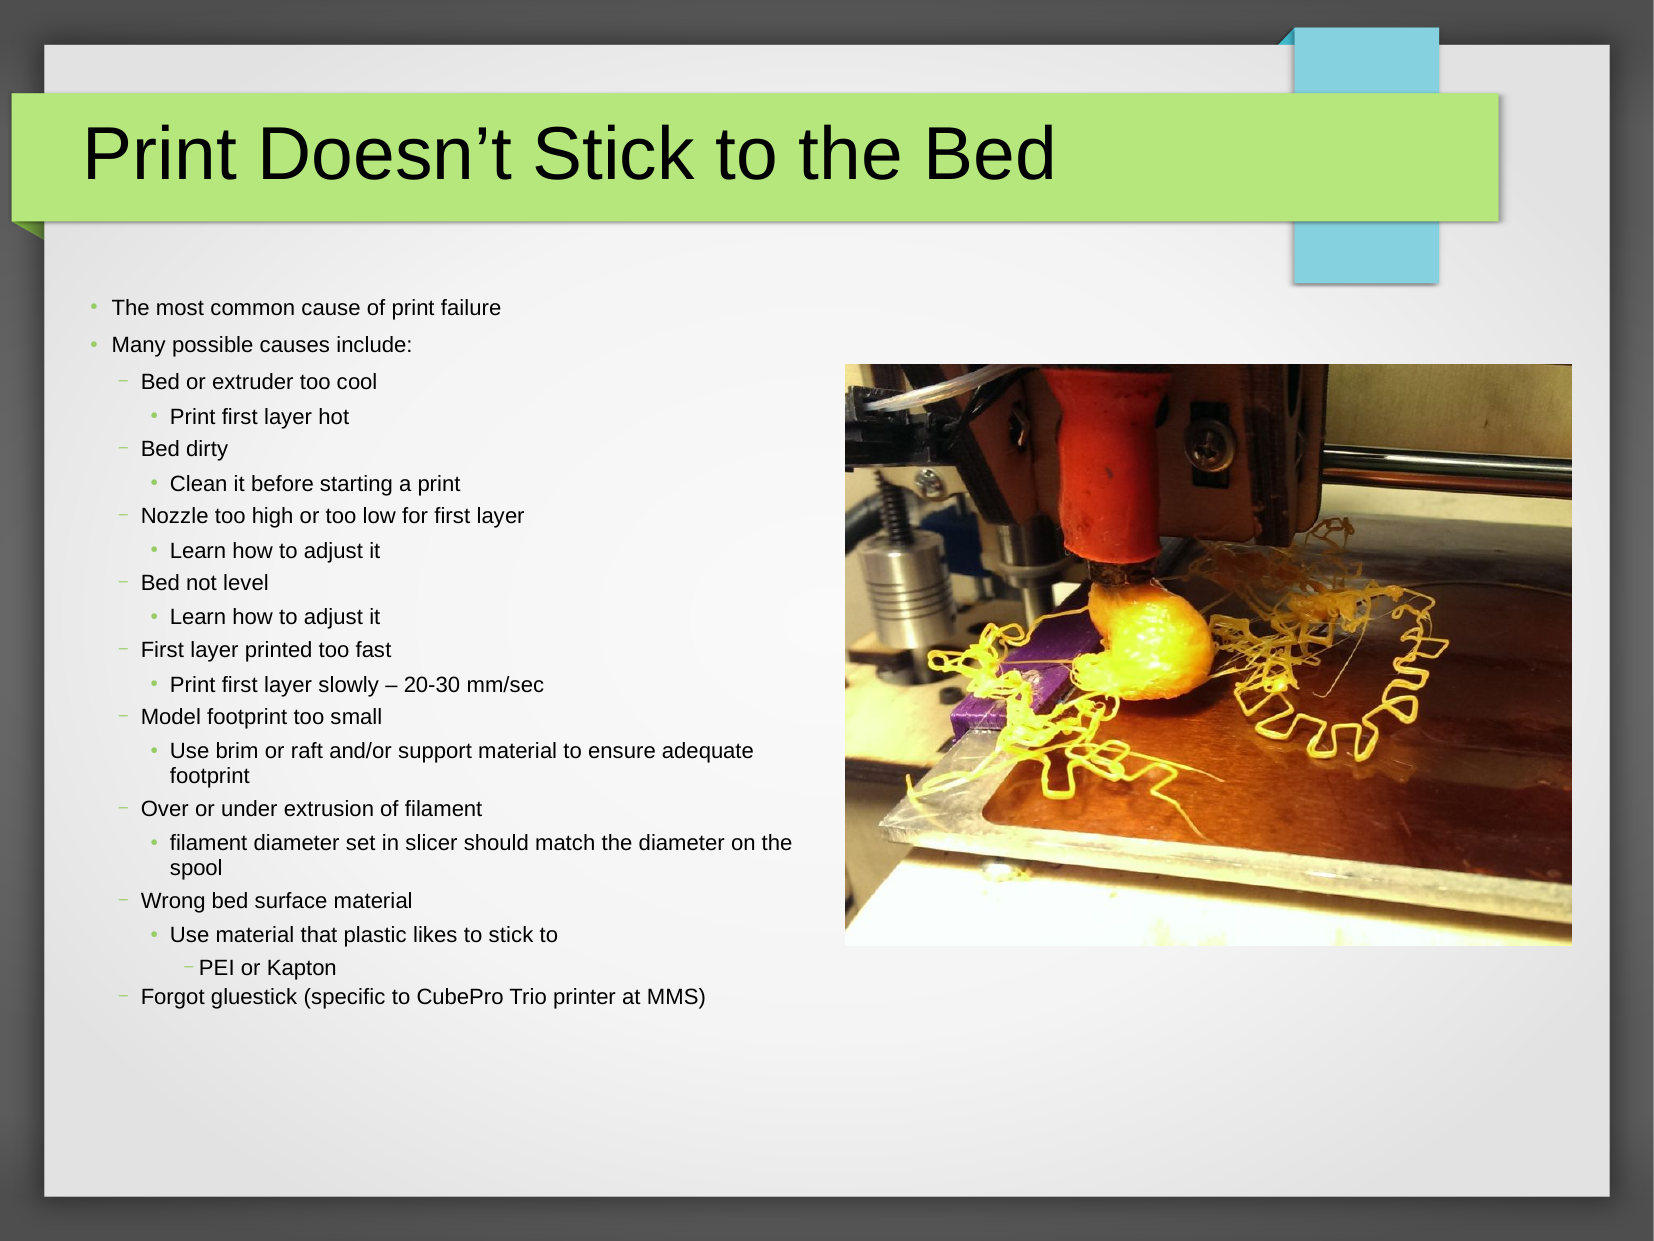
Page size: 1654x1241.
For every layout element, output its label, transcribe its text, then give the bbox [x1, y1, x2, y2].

title Print Doesn’t Stick to the Bed [82, 94, 1264, 213]
picture [0, 0, 1654, 1241]
list The most common cause of print failure Many possible causes include: Bed or extruder too cool Print first layer hot Bed dirty Clean it before starting a print Nozzle too high or too low for first layer Learn how to adjust it Bed not level Learn how to adjust it First layer printed too fast Print first layer slowly – 20-30 mm/sec Model footprint too small Use brim or raft and/or support material to ensure adequate footprint Over or under extrusion of filament filament diameter set in slicer should match the diameter on the spool Wrong bed surface material Use material that plastic likes to stick to PEI or Kapton Forgot gluestick (specific to CubePro Trio printer at MMS) [82, 295, 809, 1015]
